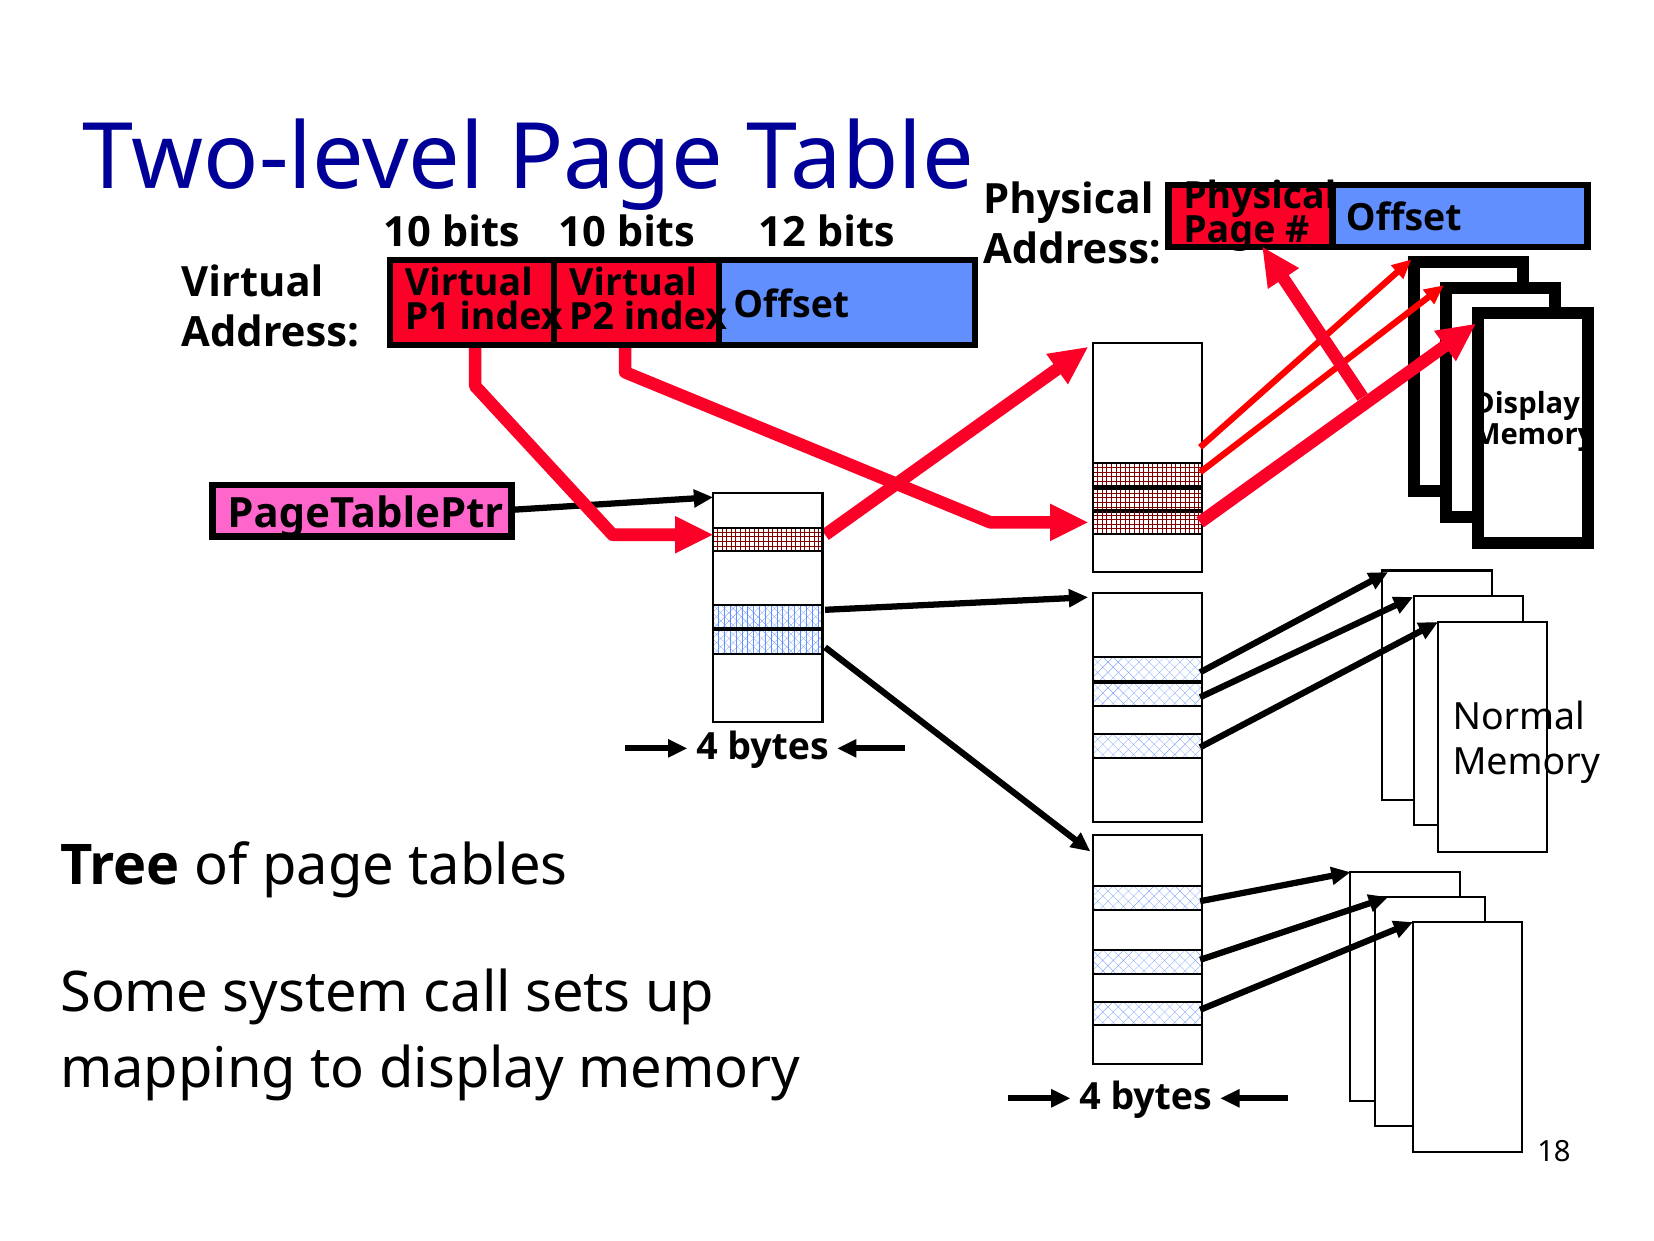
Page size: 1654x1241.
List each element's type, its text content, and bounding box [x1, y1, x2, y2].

text_box [1092, 886, 1203, 910]
text_box Virtual P1 index [390, 260, 555, 346]
text_box PageTablePtr [212, 484, 512, 537]
text_box [1381, 625, 1437, 826]
text_box [1092, 734, 1203, 758]
list Tree of page tables Some system call sets up mapping to display memory [30, 825, 871, 1111]
text_box Virtual P2 index [555, 260, 719, 346]
text_box Offset [1333, 184, 1588, 247]
text_box Virtual Address: [166, 247, 375, 362]
text_box [1092, 488, 1203, 534]
text_box 10 bits [547, 206, 706, 260]
text_box [712, 604, 823, 629]
text_box 4 bytes [1068, 1073, 1223, 1123]
text_box [712, 527, 823, 551]
title Two-level Page Table [1177, 247, 1263, 257]
text_box [1092, 682, 1203, 707]
text_box [1092, 950, 1203, 975]
text_box [1381, 570, 1524, 647]
text_box [1092, 1001, 1203, 1026]
title Two-level Page Table [1264, 247, 1571, 257]
text_box 12 bits [747, 206, 906, 260]
title Two-level Page Table [82, 49, 1571, 257]
text_box [712, 630, 823, 654]
text_box 10 bits [372, 206, 531, 260]
text_box Offset [719, 260, 976, 346]
text_box [1092, 462, 1203, 487]
text_box [1413, 261, 1588, 543]
text_box Physical Address: [968, 164, 1177, 280]
text_box [1092, 657, 1203, 681]
text_box Physical Page # [1168, 184, 1333, 247]
text_box 4 bytes [685, 723, 840, 773]
text_box [1350, 872, 1522, 1152]
text_box Display Memory [1462, 383, 1606, 456]
text_box Normal Memory [1437, 622, 1547, 852]
